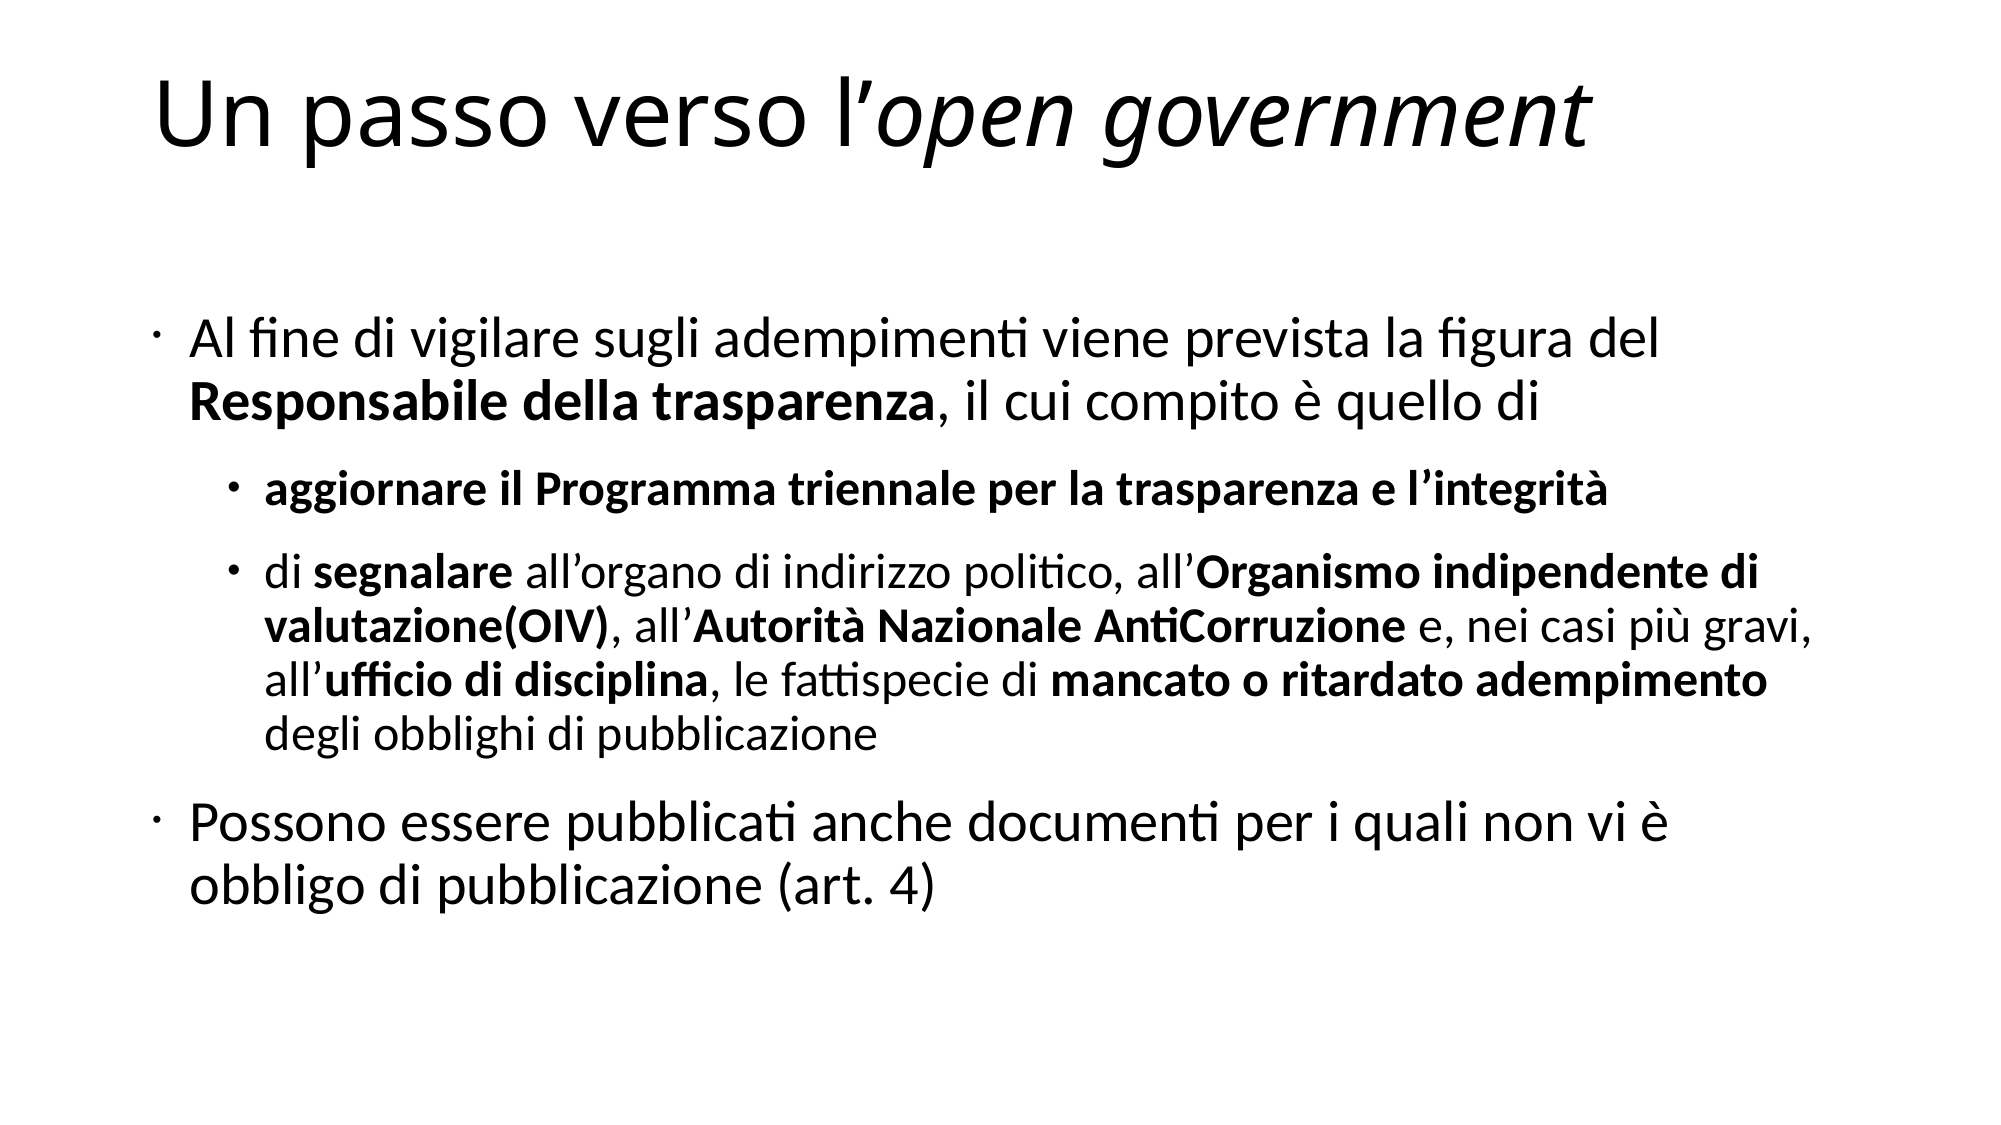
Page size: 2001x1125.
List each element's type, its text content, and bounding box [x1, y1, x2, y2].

list Al fine di vigilare sugli adempimenti viene prevista la figura del Responsabile della trasparenza, il cui compito è quello di aggiornare il Programma triennale per la trasparenza e l’integrità di segnalare all’organo di indirizzo politico, all’Organismo indipendente di valutazione(OIV), all’Autorità Nazionale AntiCorruzione e, nei casi più gravi, all’ufficio di disciplina, le fattispecie di mancato o ritardato adempimento degli obblighi di pubblicazione Possono essere pubblicati anche documenti per i quali non vi è obbligo di pubblicazione (art. 4) [137, 299, 1863, 938]
title Un passo verso l’open government [137, 59, 1863, 278]
